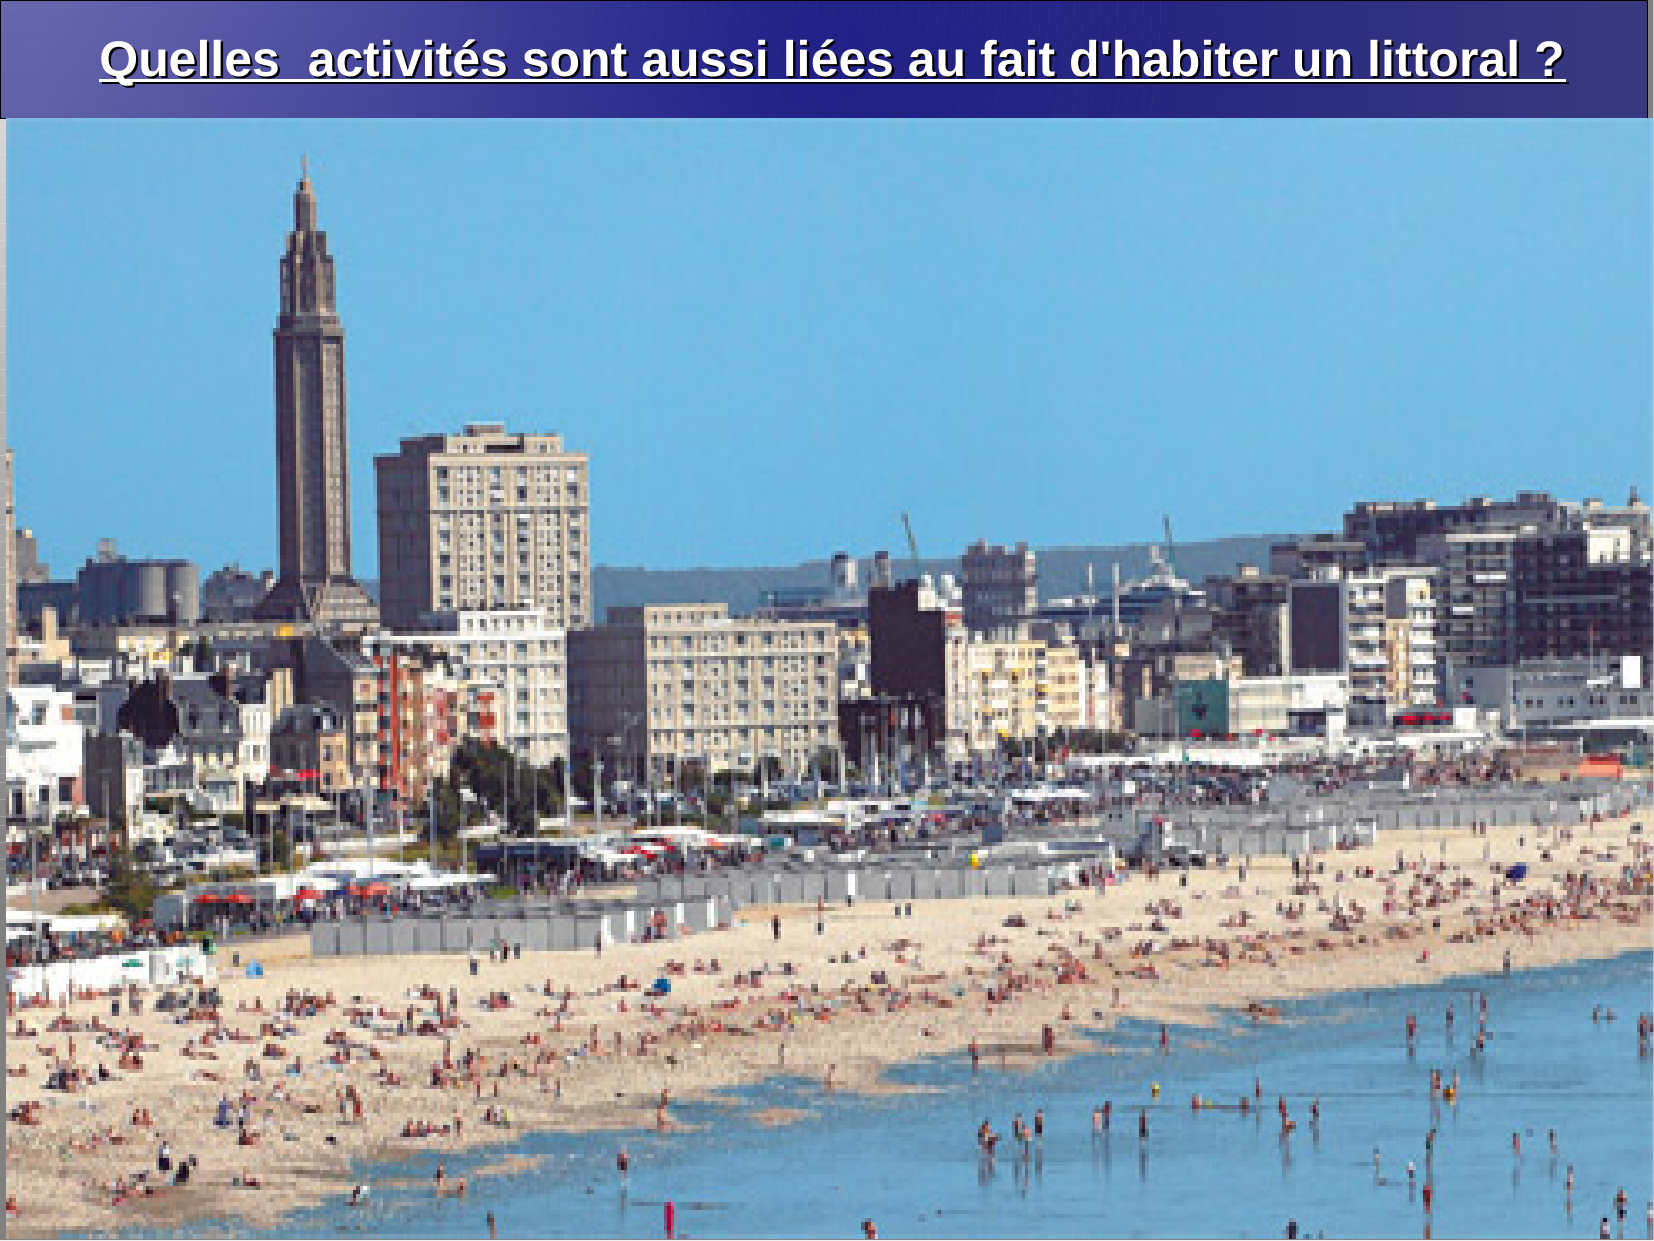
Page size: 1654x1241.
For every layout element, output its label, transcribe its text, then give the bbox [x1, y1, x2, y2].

text_box Quelles activités sont aussi liées au fait d'habiter un littoral ? [0, 0, 1648, 119]
picture [6, 118, 1654, 1239]
